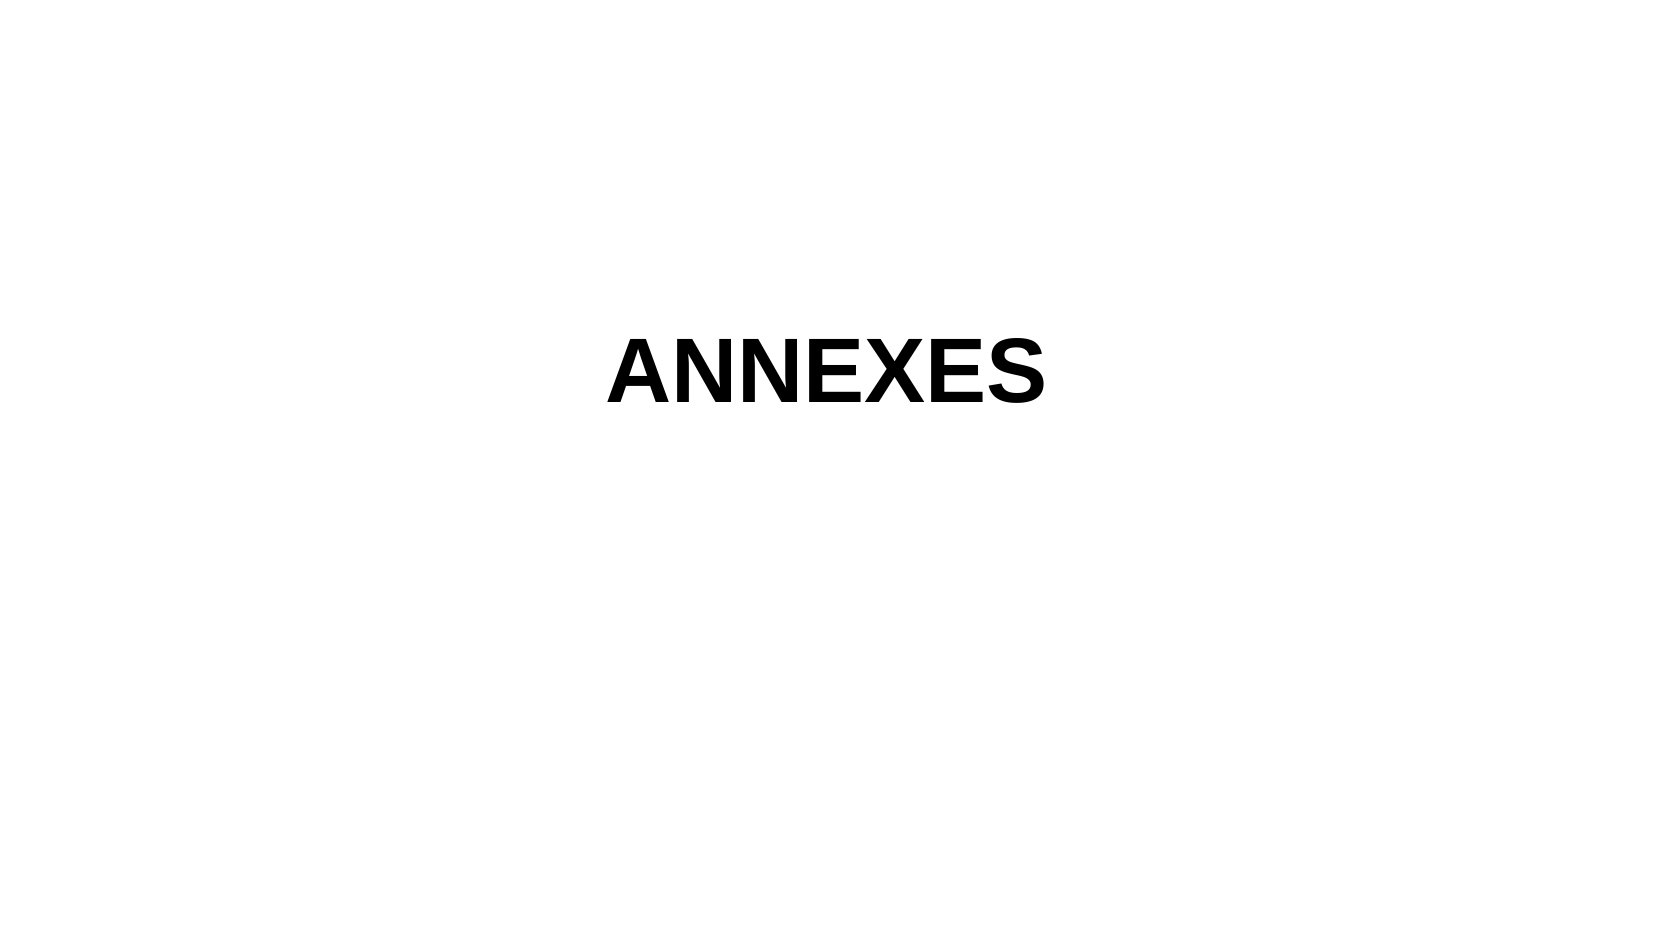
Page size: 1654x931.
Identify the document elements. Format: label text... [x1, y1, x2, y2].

title ANNEXES [82, 0, 1571, 423]
